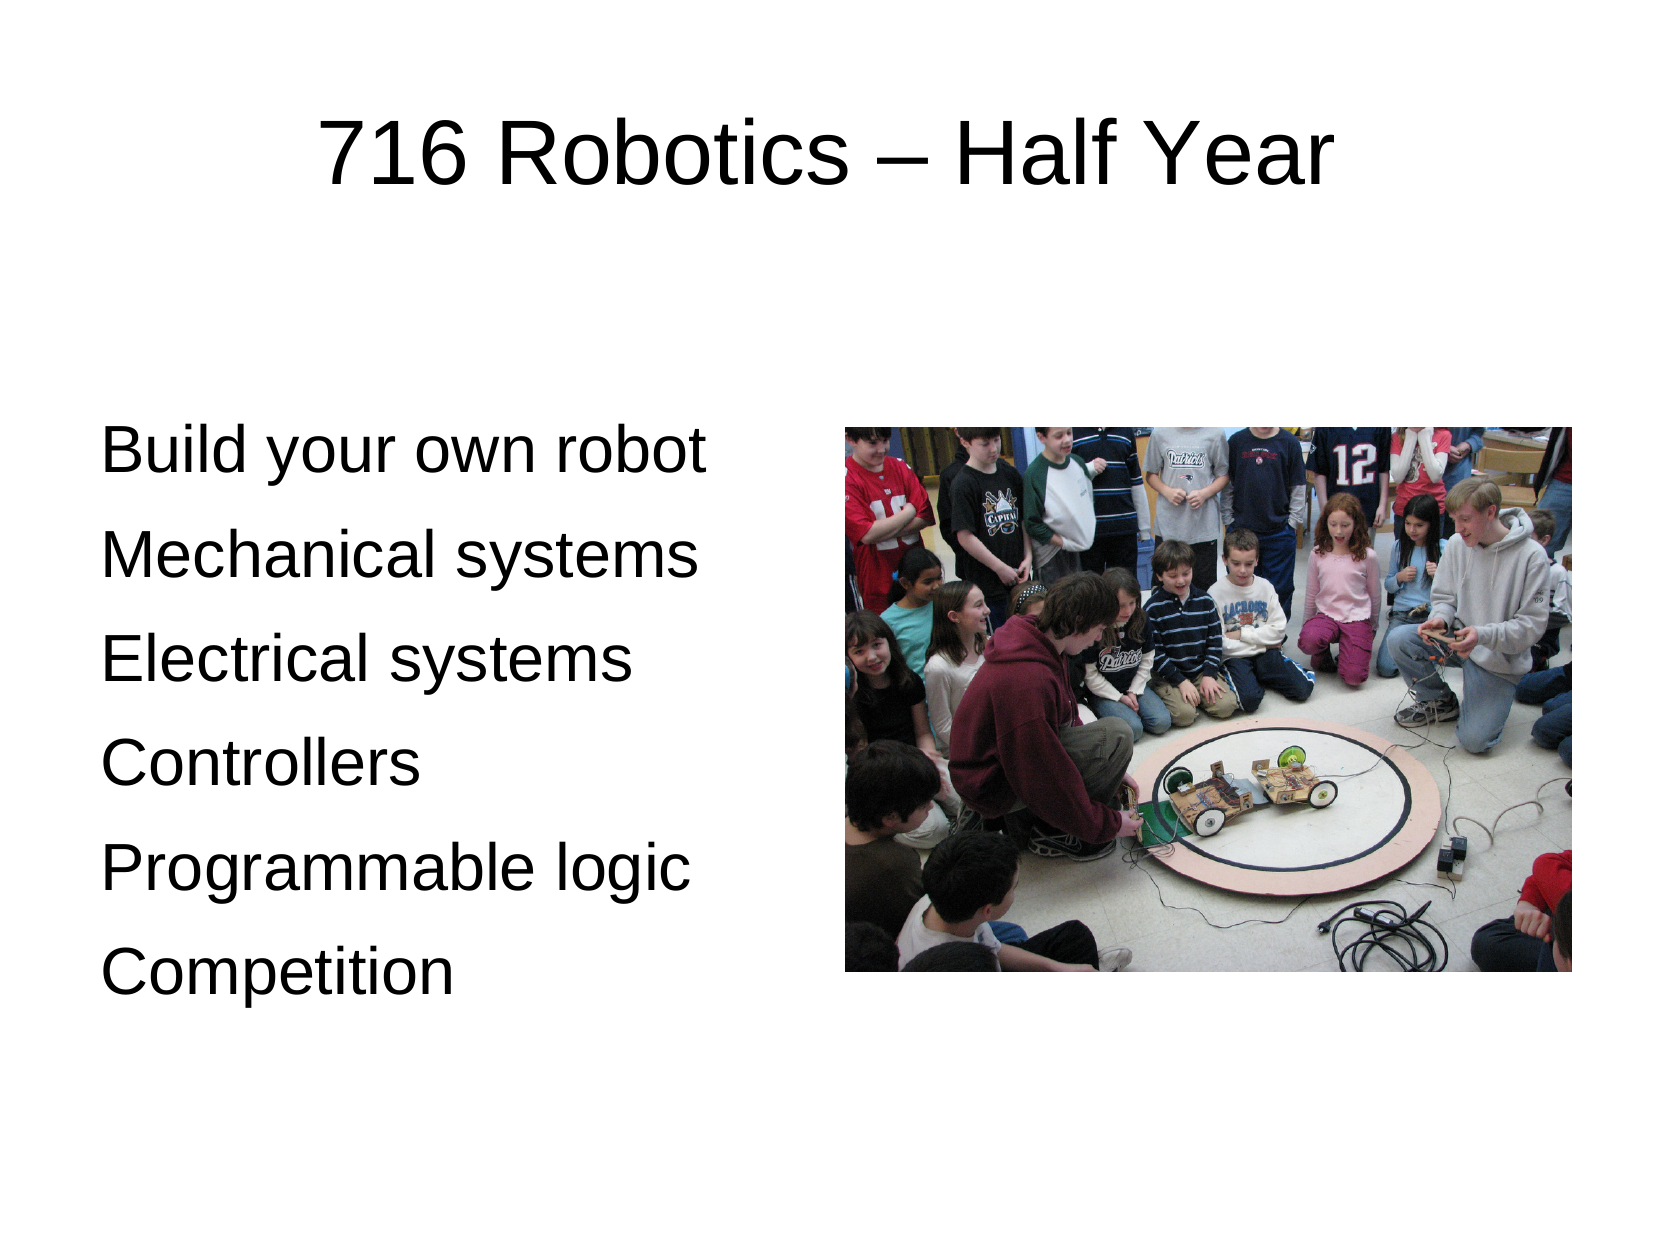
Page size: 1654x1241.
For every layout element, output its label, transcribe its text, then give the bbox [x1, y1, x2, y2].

title 716 Robotics – Half Year [82, 49, 1571, 257]
picture [845, 427, 1572, 972]
list Build your own robot Mechanical systems Electrical systems Controllers Programmable logic Competition [82, 412, 809, 1109]
